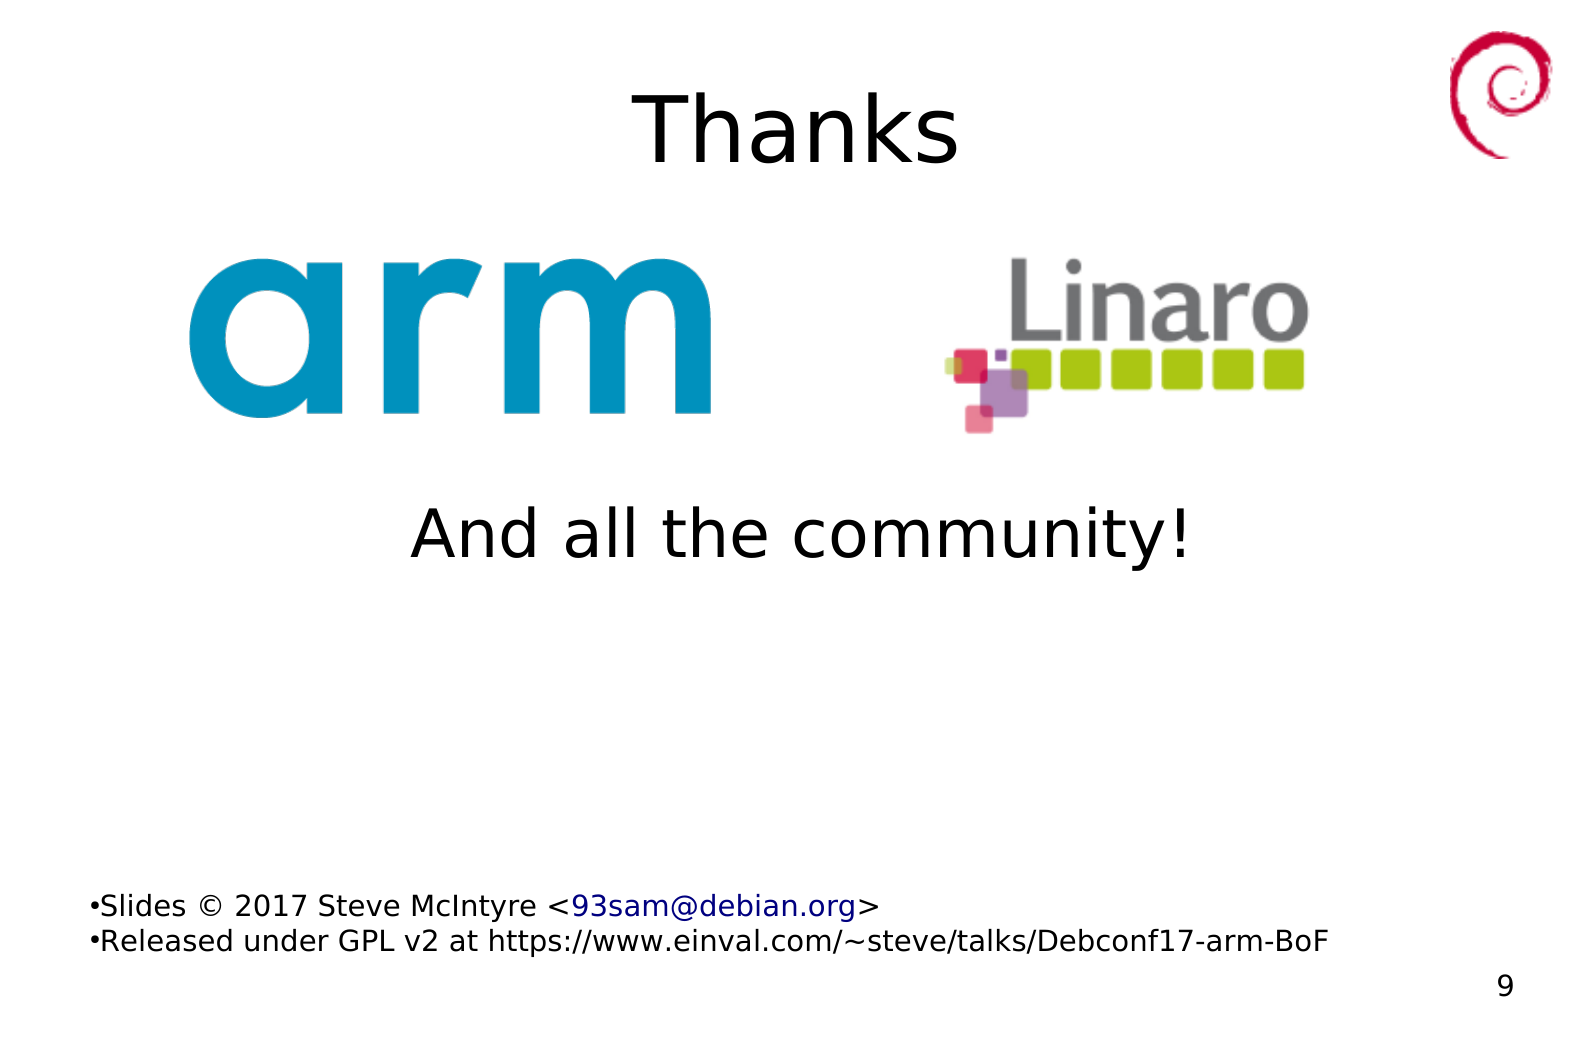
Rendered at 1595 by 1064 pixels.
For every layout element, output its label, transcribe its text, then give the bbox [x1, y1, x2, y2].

picture [900, 187, 1351, 488]
text_box Slides © 2017 Steve McIntyre <93sam@debian.org> Released under GPL v2 at https://www.einval.com/~steve/talks/Debconf17-arm-BoF [75, 882, 1463, 975]
text_box And all the community! [378, 495, 1228, 574]
picture [187, 256, 713, 421]
title Thanks [79, 42, 1515, 220]
picture [1450, 31, 1555, 159]
